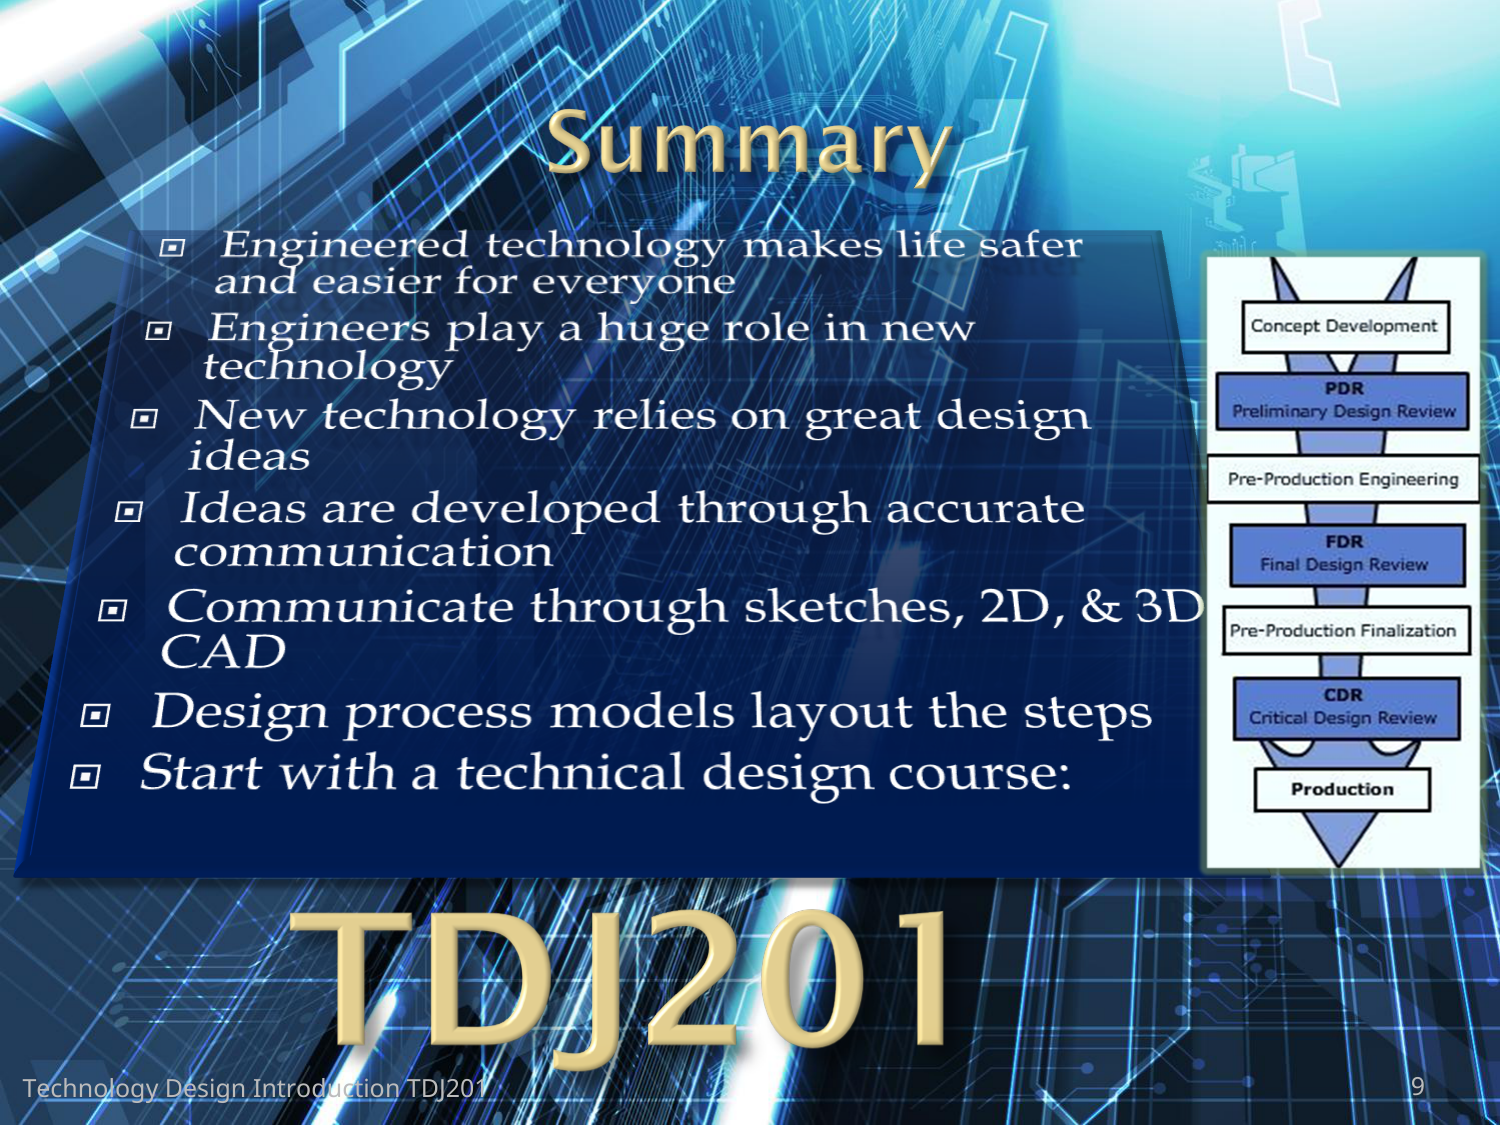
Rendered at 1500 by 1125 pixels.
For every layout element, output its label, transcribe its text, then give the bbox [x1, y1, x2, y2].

text_box [7, 45, 1426, 897]
text_box Technology Design Introduction TDJ201 [0, 1050, 517, 1111]
picture [0, 0, 1500, 1125]
text_box <number> [1299, 1052, 1426, 1113]
